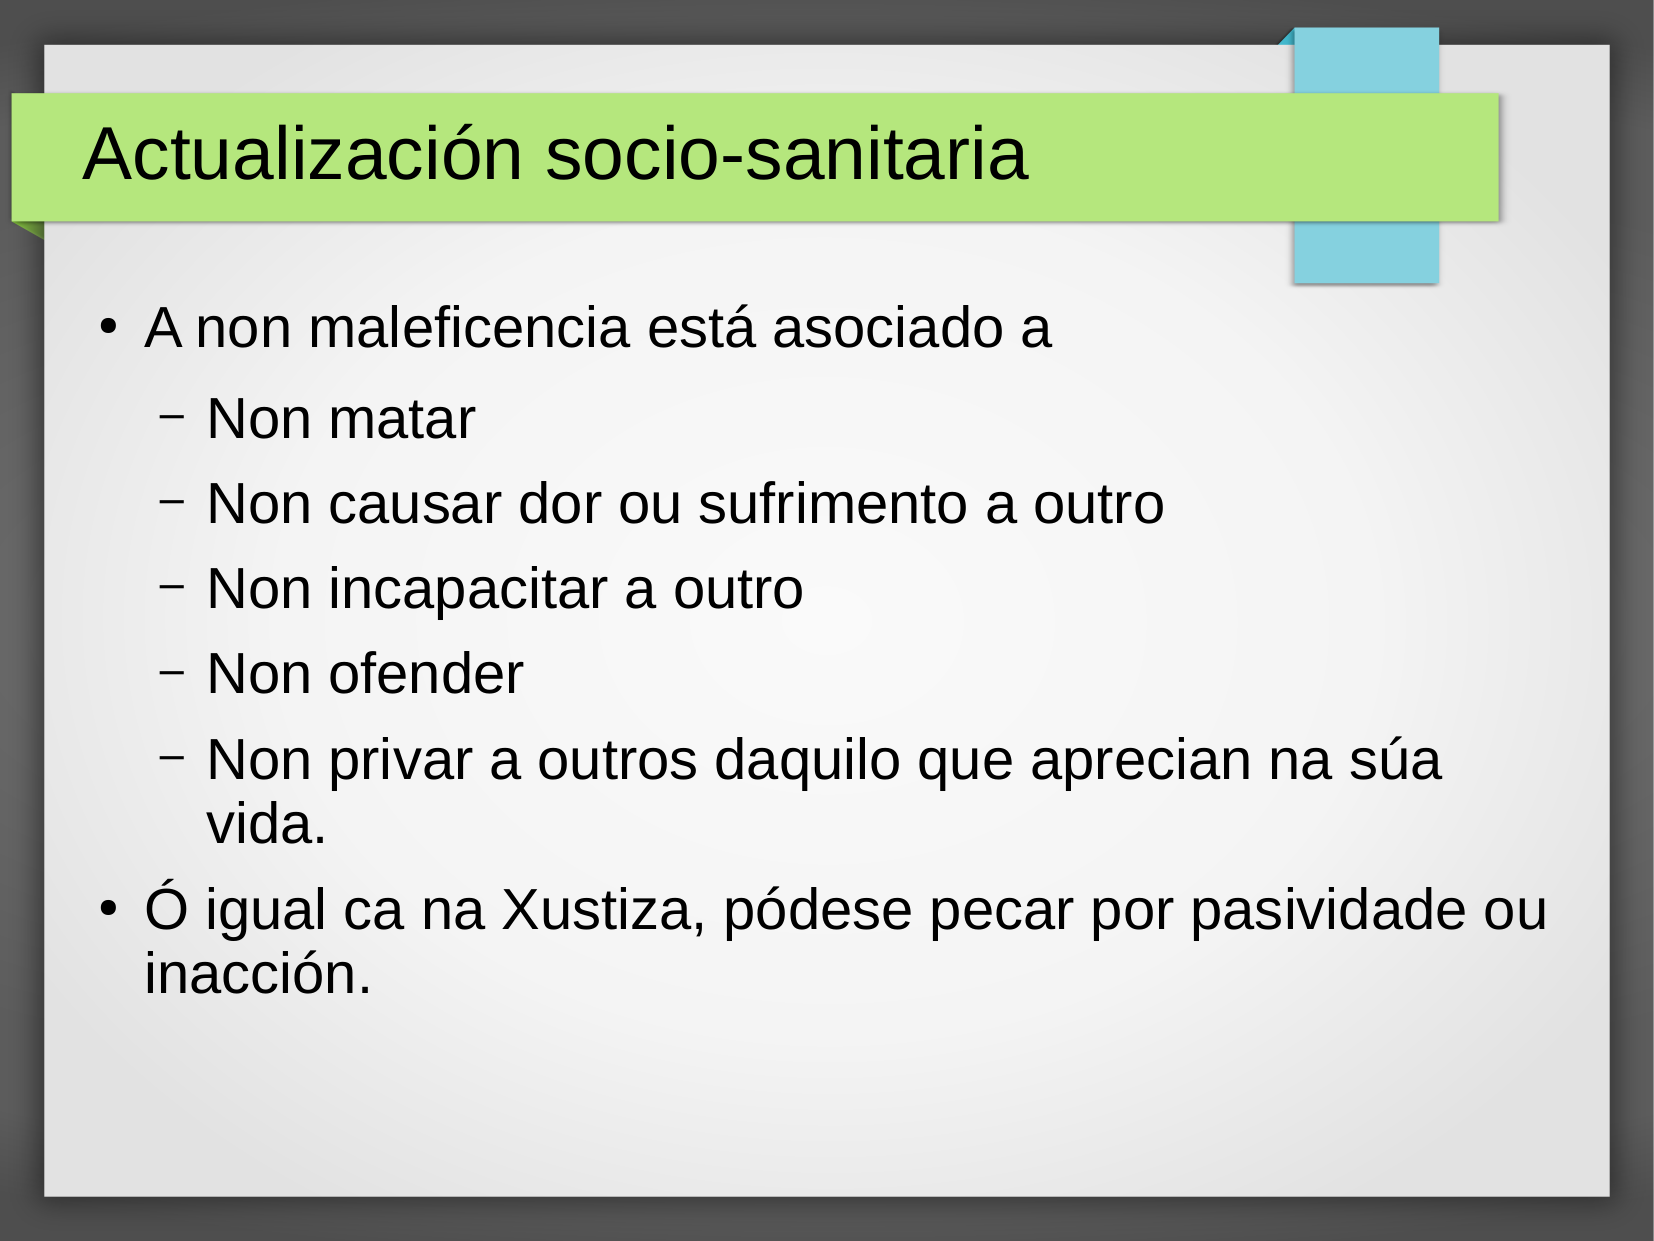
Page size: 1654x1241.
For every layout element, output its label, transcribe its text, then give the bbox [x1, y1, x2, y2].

title Actualización socio-sanitaria [82, 94, 1264, 213]
list A non maleficencia está asociado a Non matar Non causar dor ou sufrimento a outro Non incapacitar a outro Non ofender Non privar a outros daquilo que aprecian na súa vida. Ó igual ca na Xustiza, pódese pecar por pasividade ou inacción. [82, 295, 1571, 1015]
picture [0, 0, 1654, 1241]
